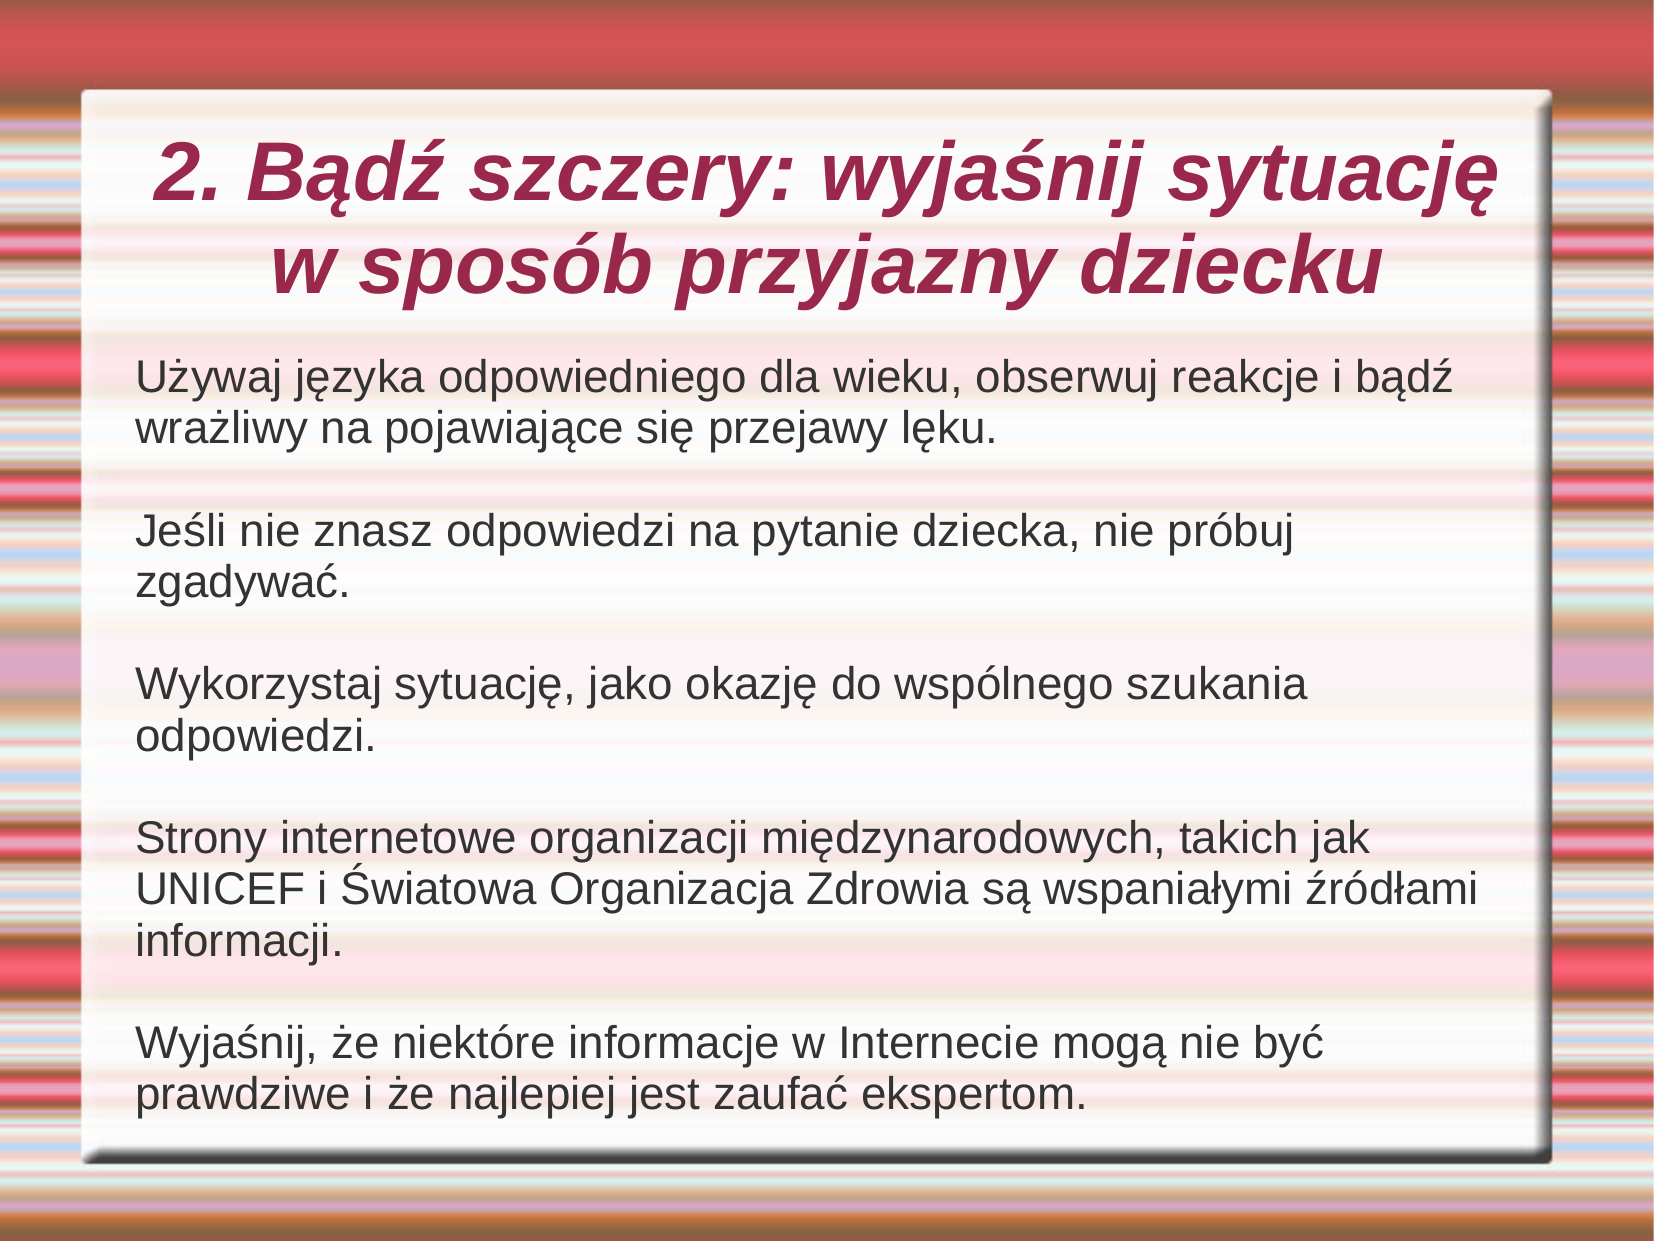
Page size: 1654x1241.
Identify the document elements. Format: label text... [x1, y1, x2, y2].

picture [0, 0, 1654, 1241]
title 2. Bądź szczery: wyjaśnij sytuację w sposób przyjazny dziecku [121, 114, 1534, 322]
list Używaj języka odpowiedniego dla wieku, obserwuj reakcje i bądź wrażliwy na pojawiające się przejawy lęku. Jeśli nie znasz odpowiedzi na pytanie dziecka, nie próbuj zgadywać. Wykorzystaj sytuację, jako okazję do wspólnego szukania odpowiedzi. Strony internetowe organizacji międzynarodowych, takich jak UNICEF i Światowa Organizacja Zdrowia są wspaniałymi źródłami informacji. Wyjaśnij, że niektóre informacje w Internecie mogą nie być prawdziwe i że najlepiej jest zaufać ekspertom. [134, 350, 1516, 1133]
